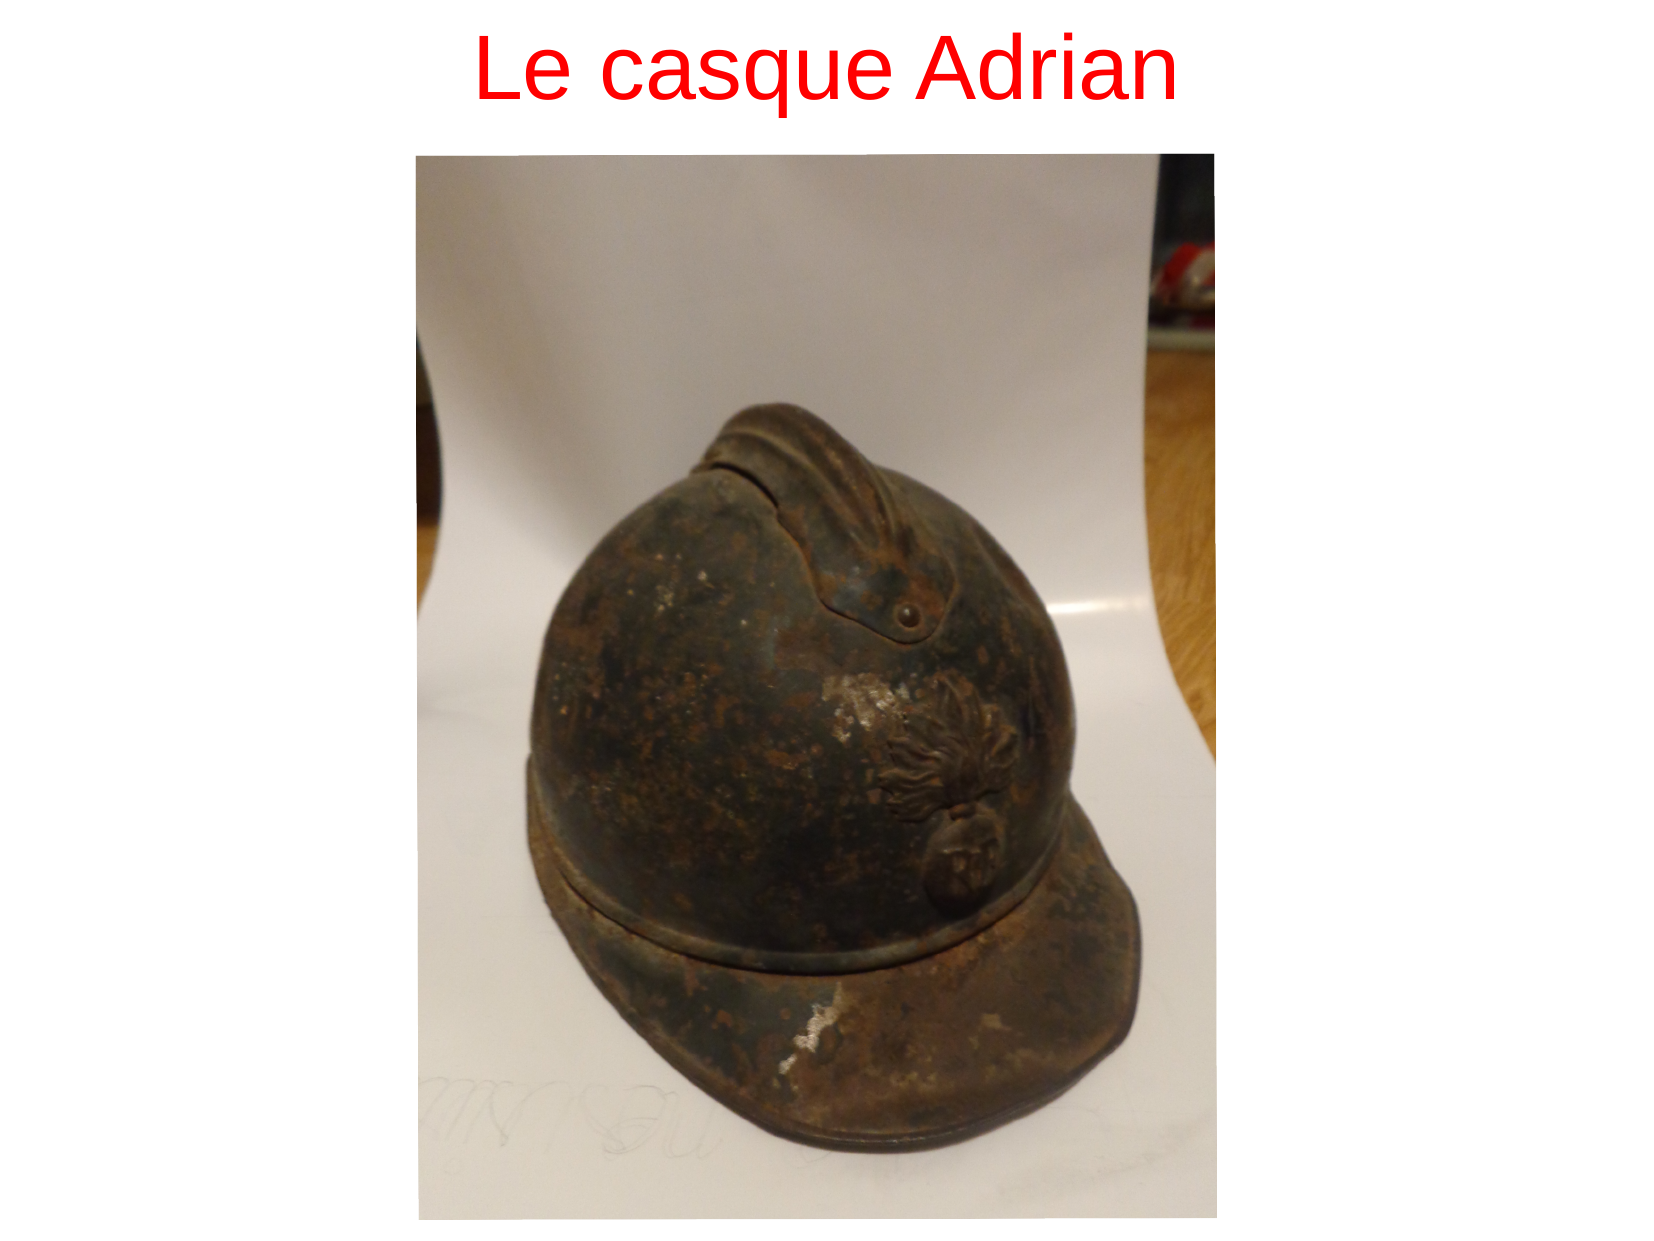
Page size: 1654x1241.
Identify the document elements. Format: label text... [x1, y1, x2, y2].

picture [415, 153, 1217, 1220]
title Le casque Adrian [82, 0, 1571, 172]
